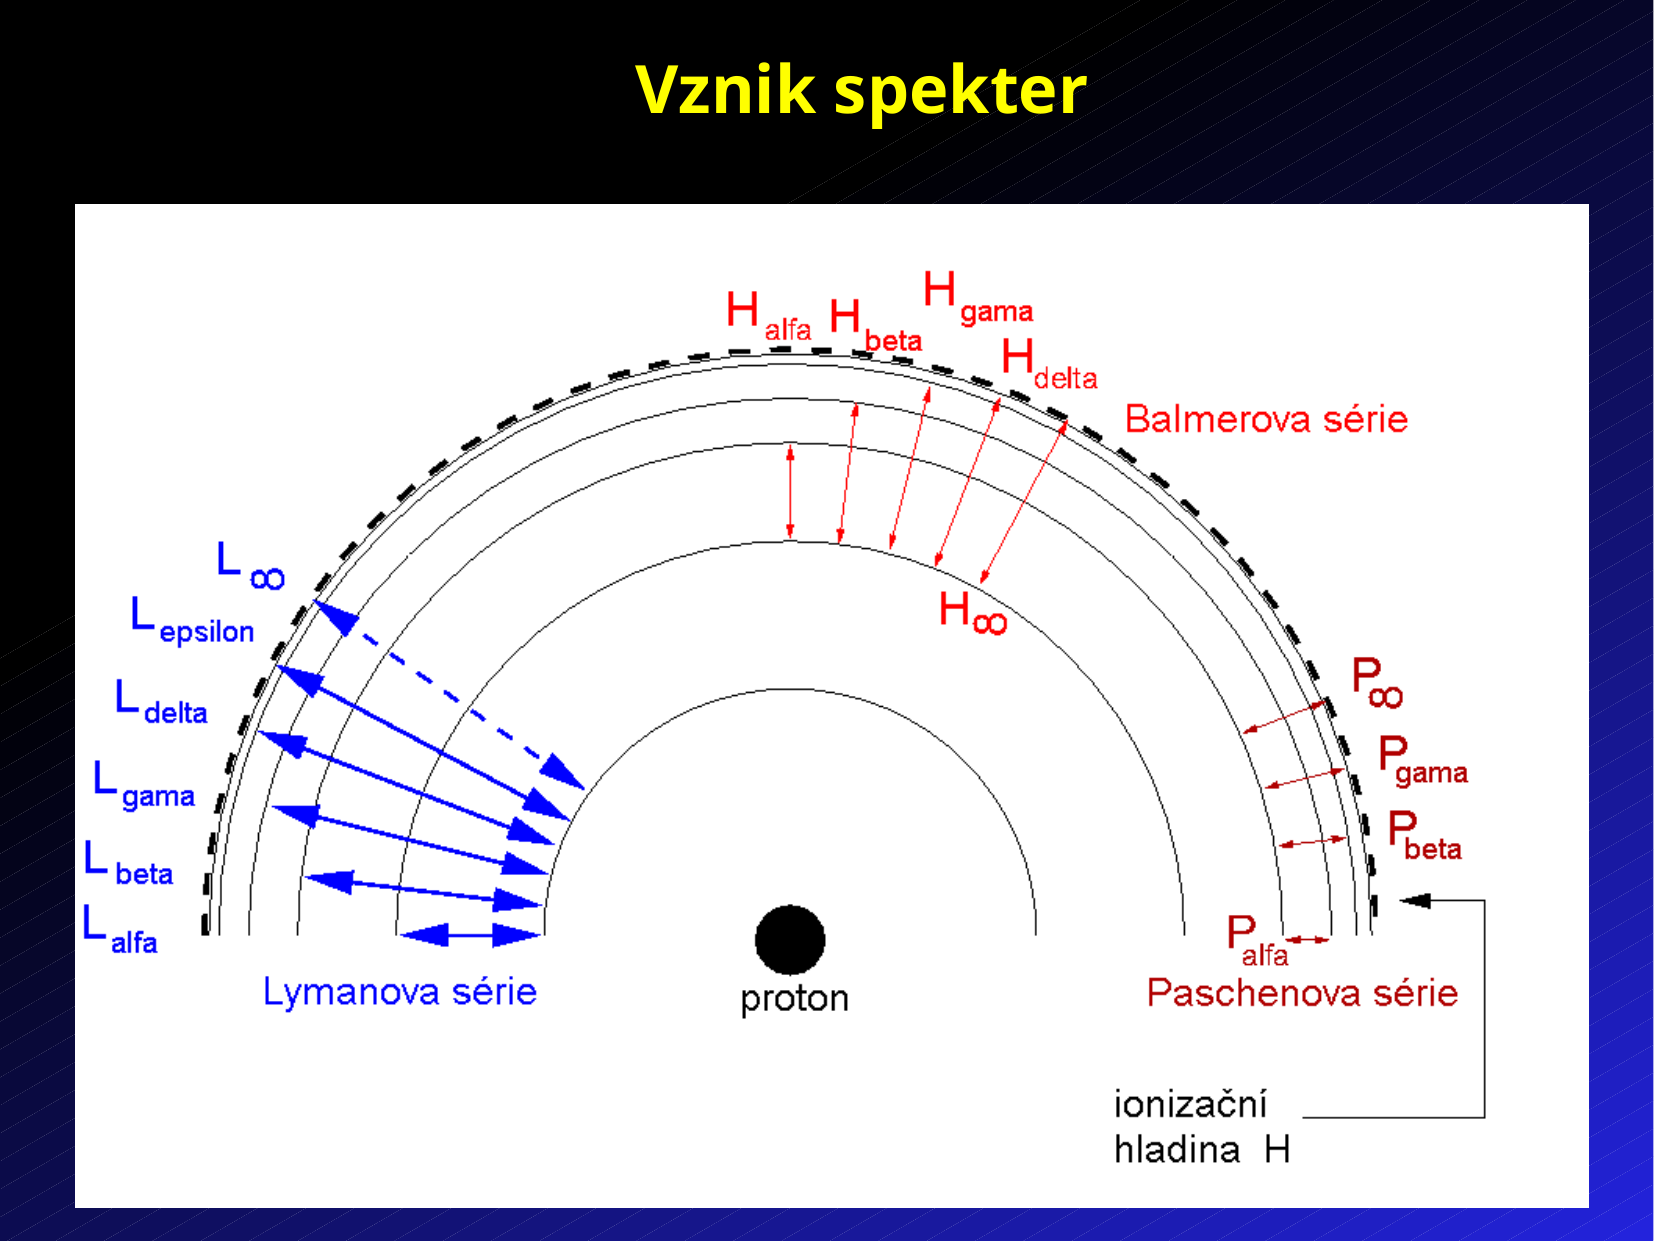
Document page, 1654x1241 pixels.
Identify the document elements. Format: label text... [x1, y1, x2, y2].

title Vznik spekter [118, 27, 1607, 148]
picture [75, 204, 1589, 1208]
